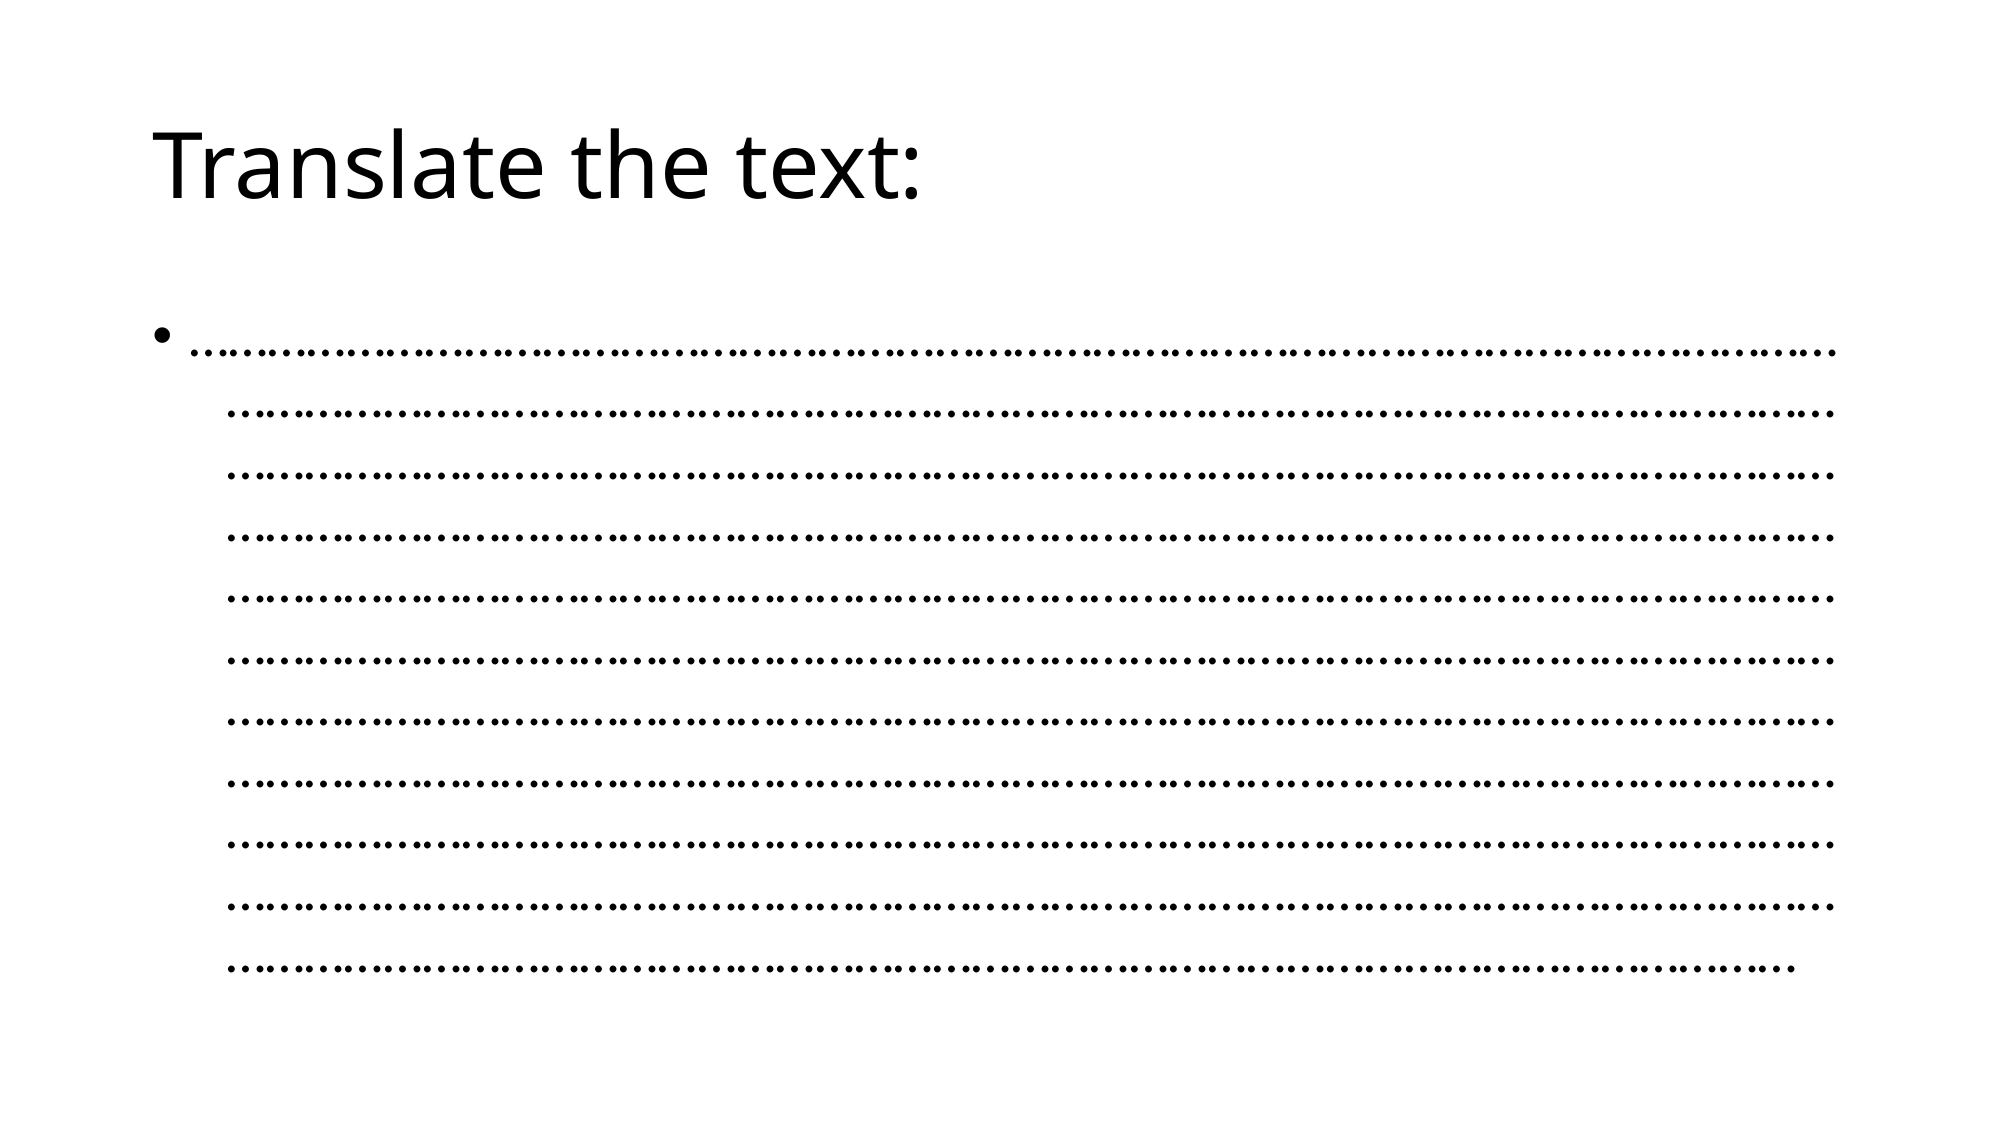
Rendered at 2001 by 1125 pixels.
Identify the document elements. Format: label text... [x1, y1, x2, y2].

list ………………………………………………………………………………………………………………………………………………………………………………………………………………………………………………………………………………………………………………………………………………………………………………………………………………………………………………………………………………………………………………………………………………………………………………………………………………………………………………………………………………………………………………………………………………………………………………………………………………………………………………………………………………………………………………………………………………………………………………………………………………………………………………………………………………………………………………………………………………………………………………………………………………………………………………… [137, 299, 1863, 1014]
title Translate the text: [137, 59, 1863, 278]
